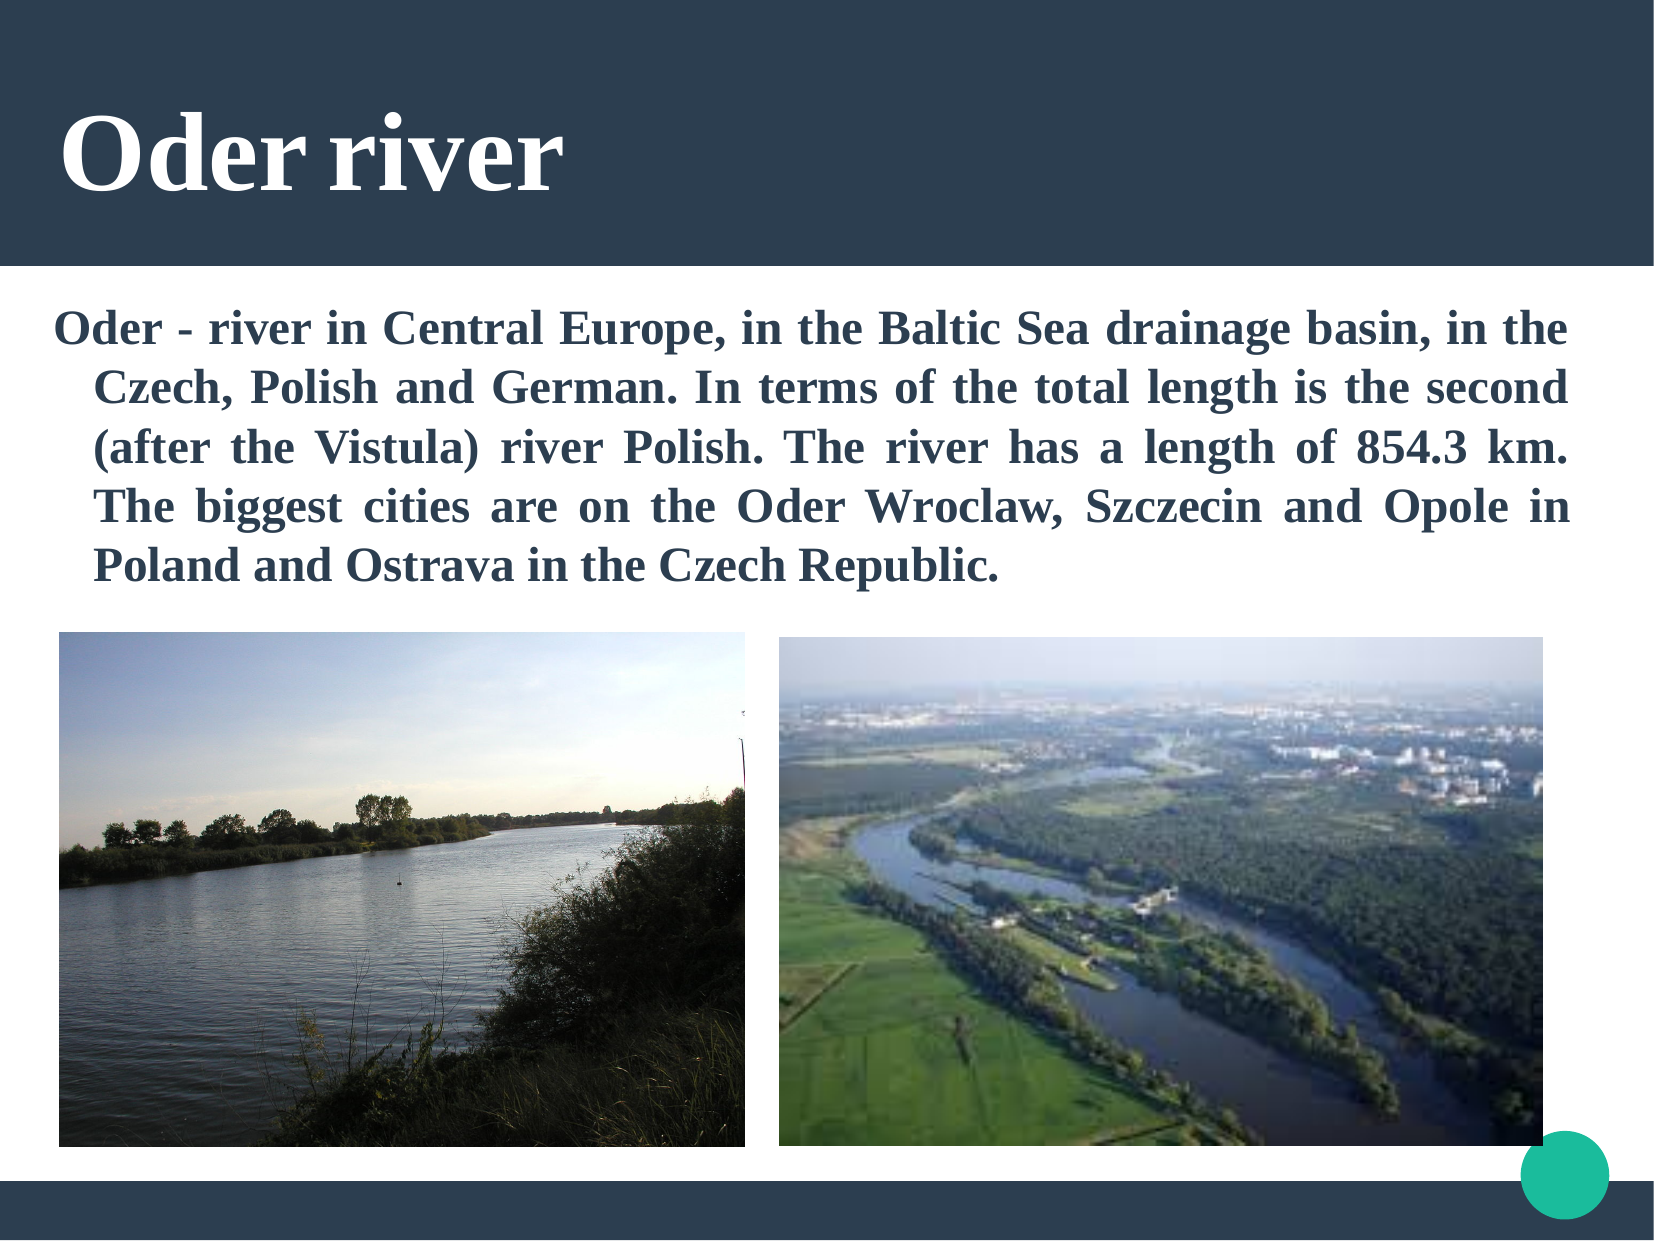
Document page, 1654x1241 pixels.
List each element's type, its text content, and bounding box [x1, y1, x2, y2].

title Oder river [59, 67, 1595, 225]
picture [779, 637, 1543, 1146]
picture [59, 632, 745, 1147]
list Oder - river in Central Europe, in the Baltic Sea drainage basin, in the Czech, Polish and German. In terms of the total length is the second (after the Vistula) river Polish. The river has a length of 854.3 km. The biggest cities are on the Oder Wroclaw, Szczecin and Opole in Poland and Ostrava in the Czech Republic. [0, 295, 1571, 597]
